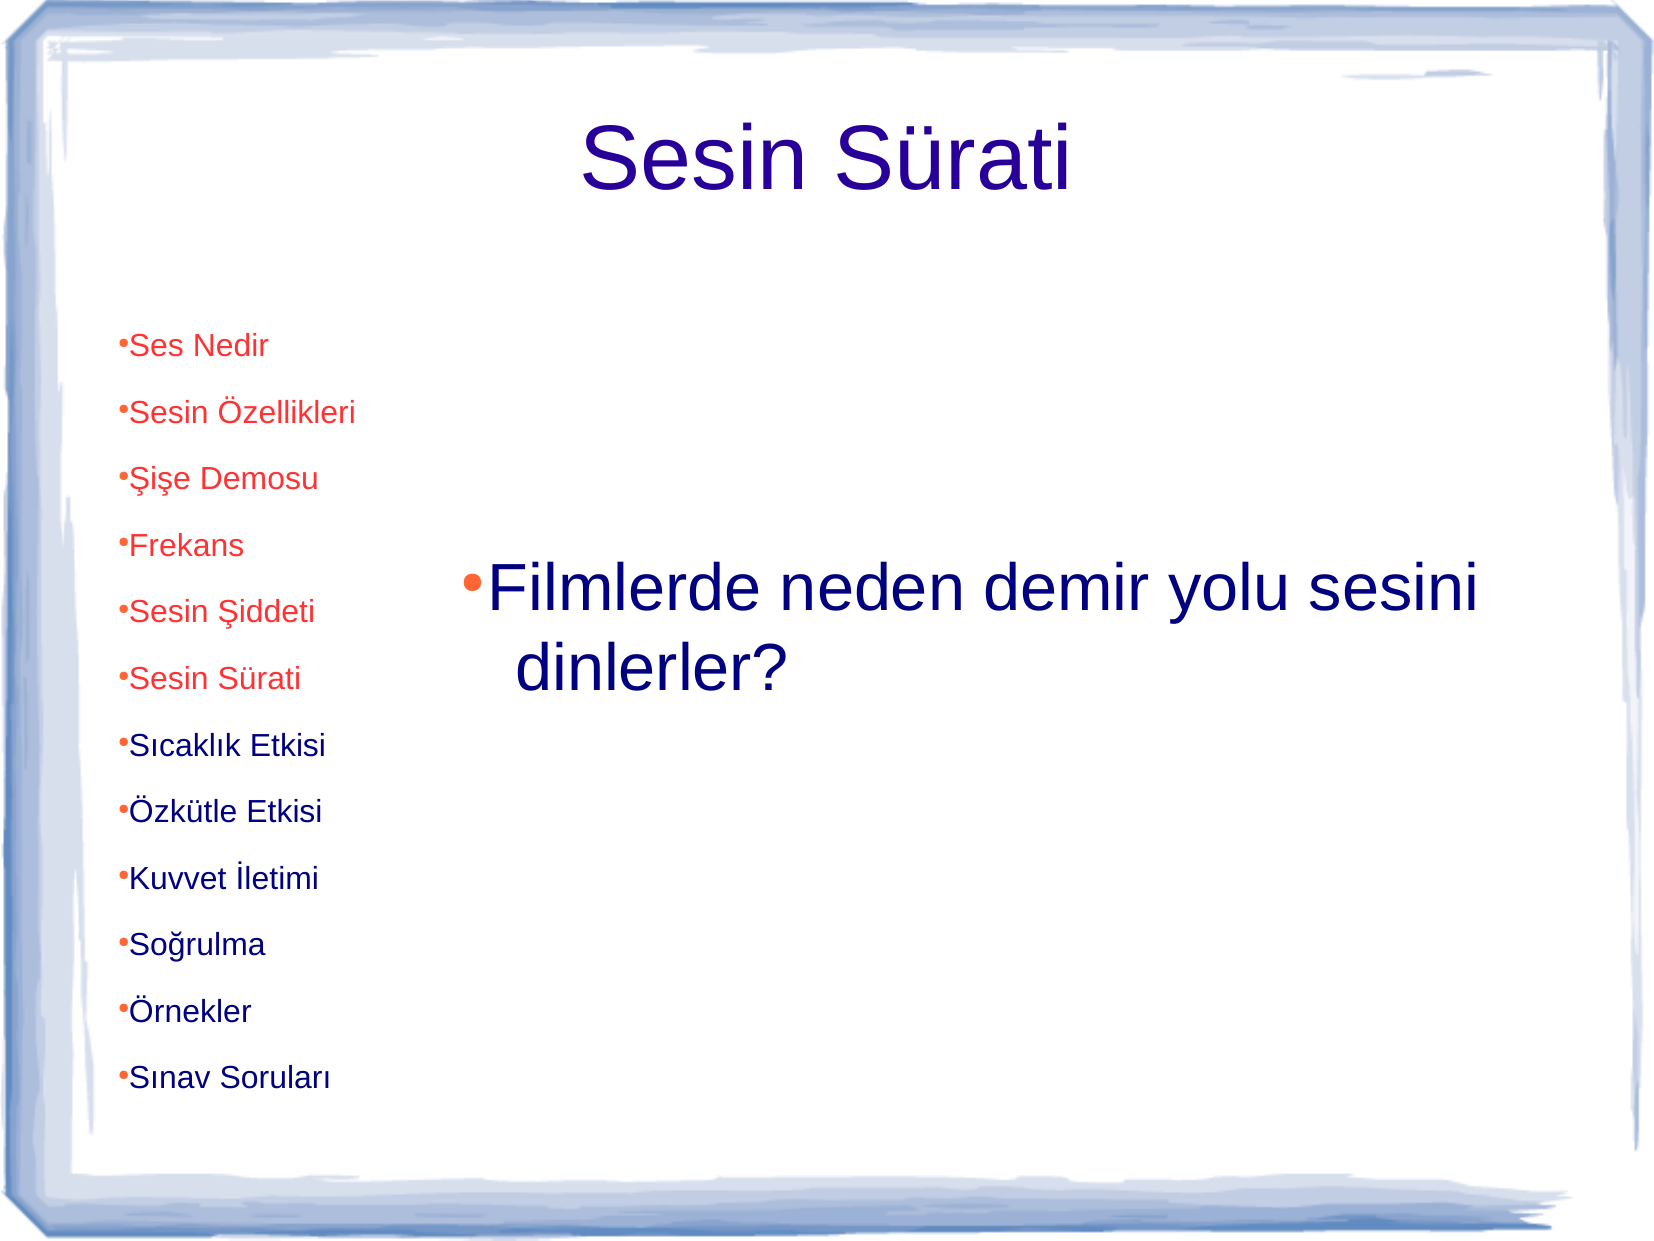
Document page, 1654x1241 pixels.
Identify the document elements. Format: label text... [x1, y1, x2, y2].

list Filmlerde neden demir yolu sesini dinlerler? [460, 324, 1572, 1004]
text_box Sesin Sürati [82, 49, 1571, 257]
list Ses Nedir Sesin Özellikleri Şişe Demosu Frekans Sesin Şiddeti Sesin Sürati Sıcaklık Etkisi Özkütle Etkisi Kuvvet İletimi Soğrulma Örnekler Sınav Soruları [118, 324, 438, 1097]
